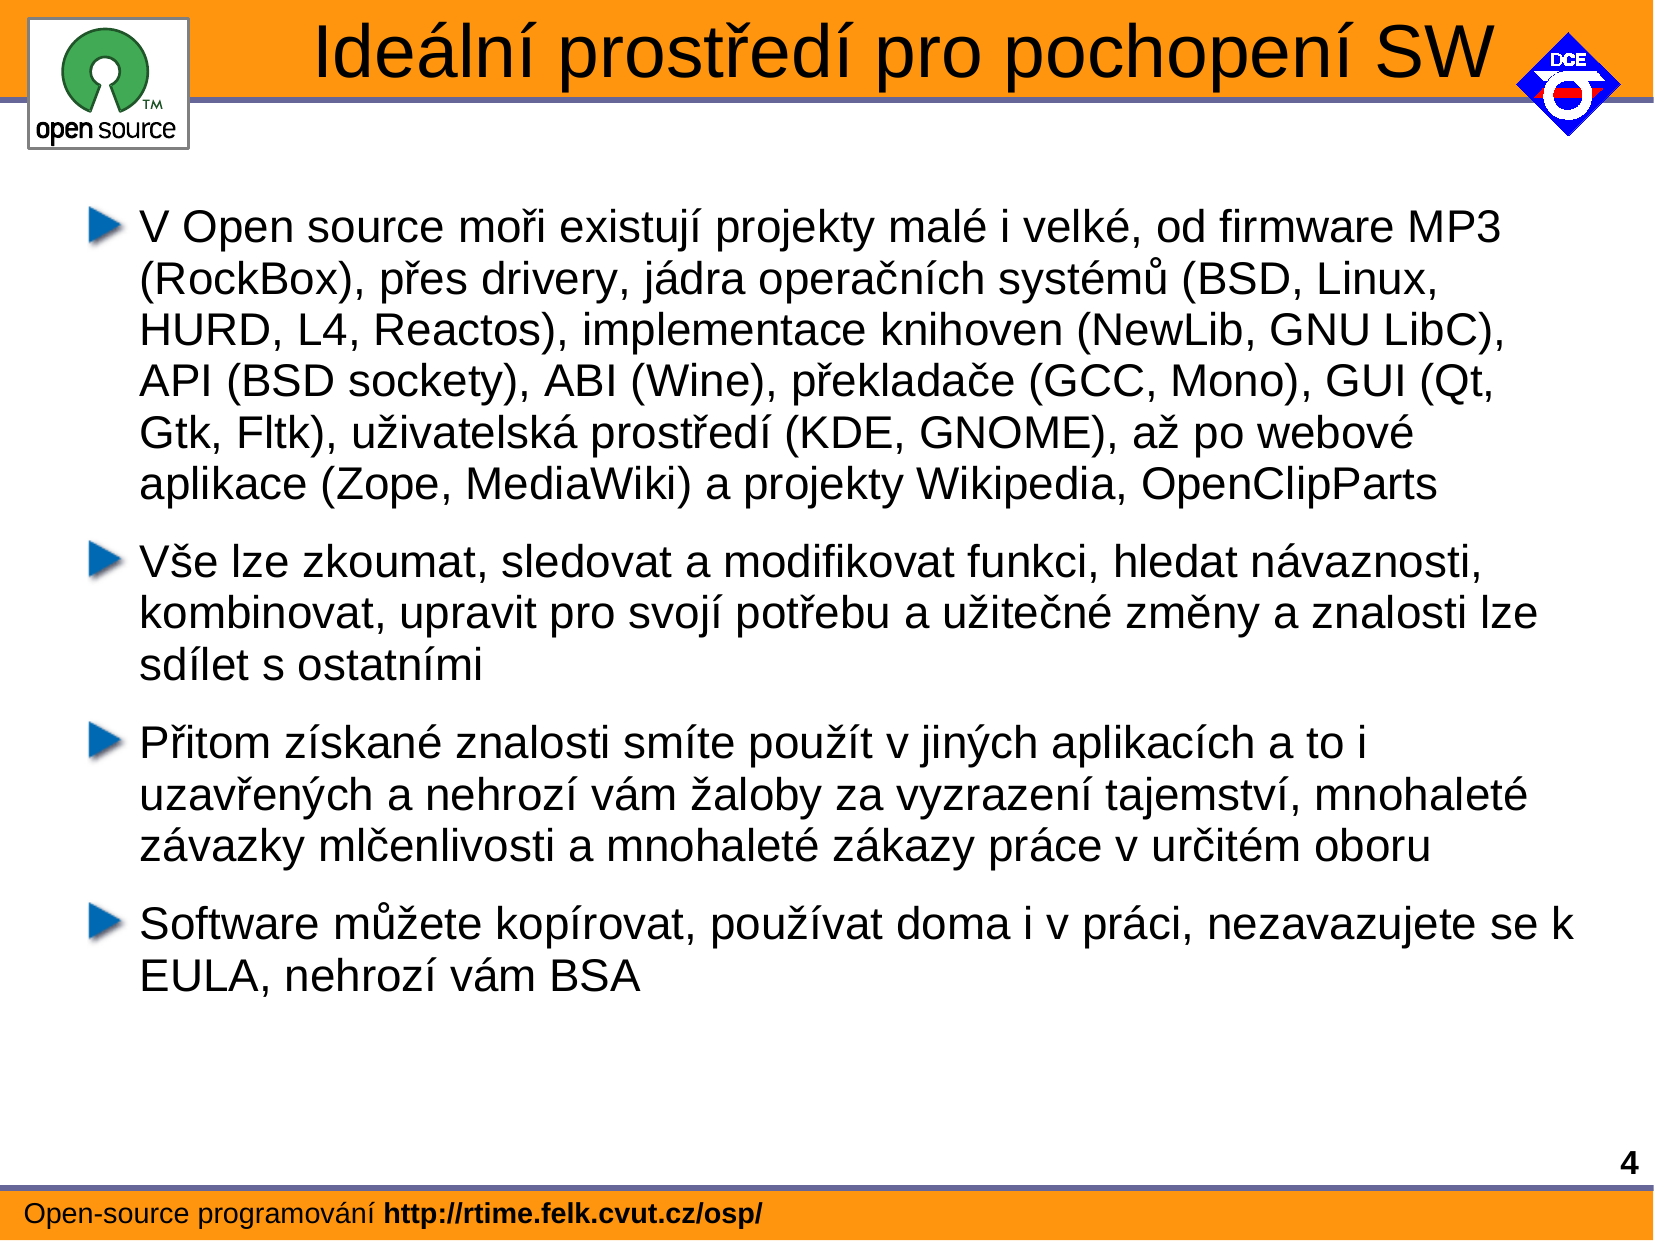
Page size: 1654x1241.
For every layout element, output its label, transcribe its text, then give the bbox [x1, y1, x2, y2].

title Ideální prostředí pro pochopení SW [178, 4, 1631, 98]
list V Open source moři existují projekty malé i velké, od firmware MP3 (RockBox), přes drivery, jádra operačních systémů (BSD, Linux, HURD, L4, Reactos), implementace knihoven (NewLib, GNU LibC), API (BSD sockety), ABI (Wine), překladače (GCC, Mono), GUI (Qt, Gtk, Fltk), uživatelská prostředí (KDE, GNOME), až po webové aplikace (Zope, MediaWiki) a projekty Wikipedia, OpenClipParts Vše lze zkoumat, sledovat a modifikovat funkci, hledat návaznosti, kombinovat, upravit pro svojí potřebu a užitečné změny a znalosti lze sdílet s ostatními Přitom získané znalosti smíte použít v jiných aplikacích a to i uzavřených a nehrozí vám žaloby za vyzrazení tajemství, mnohaleté závazky mlčenlivosti a mnohaleté zákazy práce v určitém oboru Software můžete kopírovat, používat doma i v práci, nezavazujete se k EULA, nehrozí vám BSA [68, 201, 1592, 1118]
